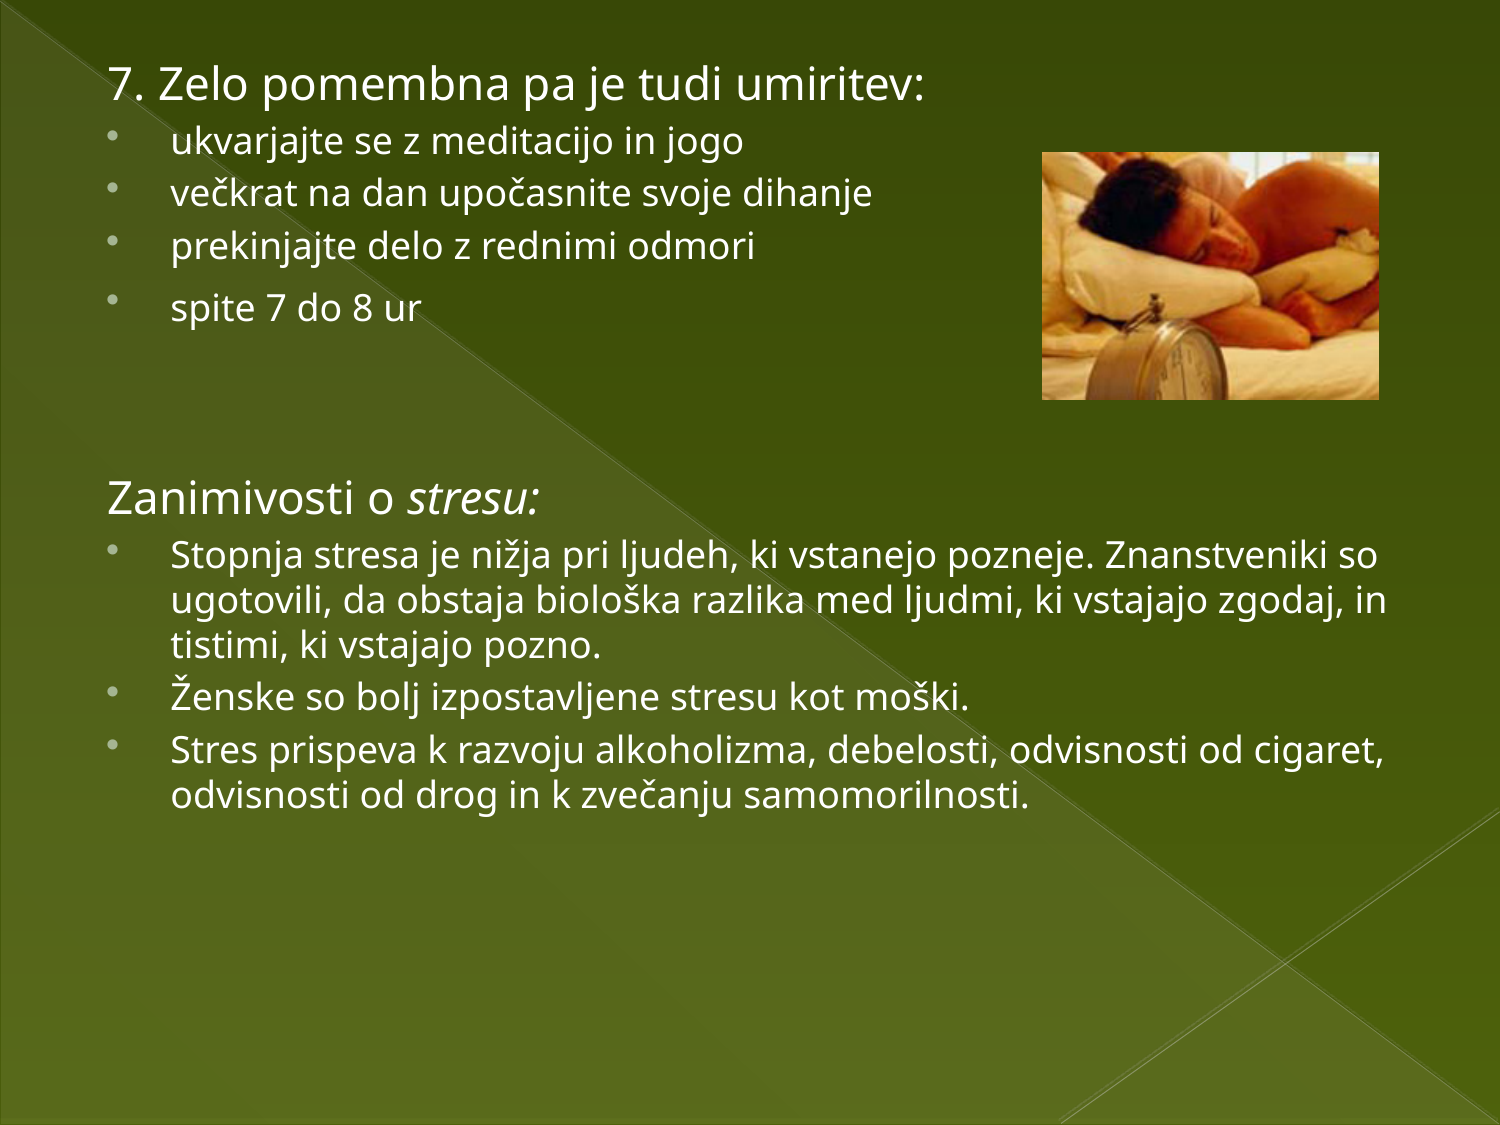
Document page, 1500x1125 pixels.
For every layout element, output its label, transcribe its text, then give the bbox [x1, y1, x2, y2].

list 7. Zelo pomembna pa je tudi umiritev: ukvarjajte se z meditacijo in jogo večkrat na dan upočasnite svoje dihanje prekinjajte delo z rednimi odmori spite 7 do 8 ur Zanimivosti o stresu: Stopnja stresa je nižja pri ljudeh, ki vstanejo pozneje. Znanstveniki so ugotovili, da obstaja biološka razlika med ljudmi, ki vstajajo zgodaj, in tistimi, ki vstajajo pozno. Ženske so bolj izpostavljene stresu kot moški. Stres prispeva k razvoju alkoholizma, debelosti, odvisnosti od cigaret, odvisnosti od drog in k zvečanju samomorilnosti. [82, 46, 1432, 1032]
picture [1042, 152, 1379, 400]
